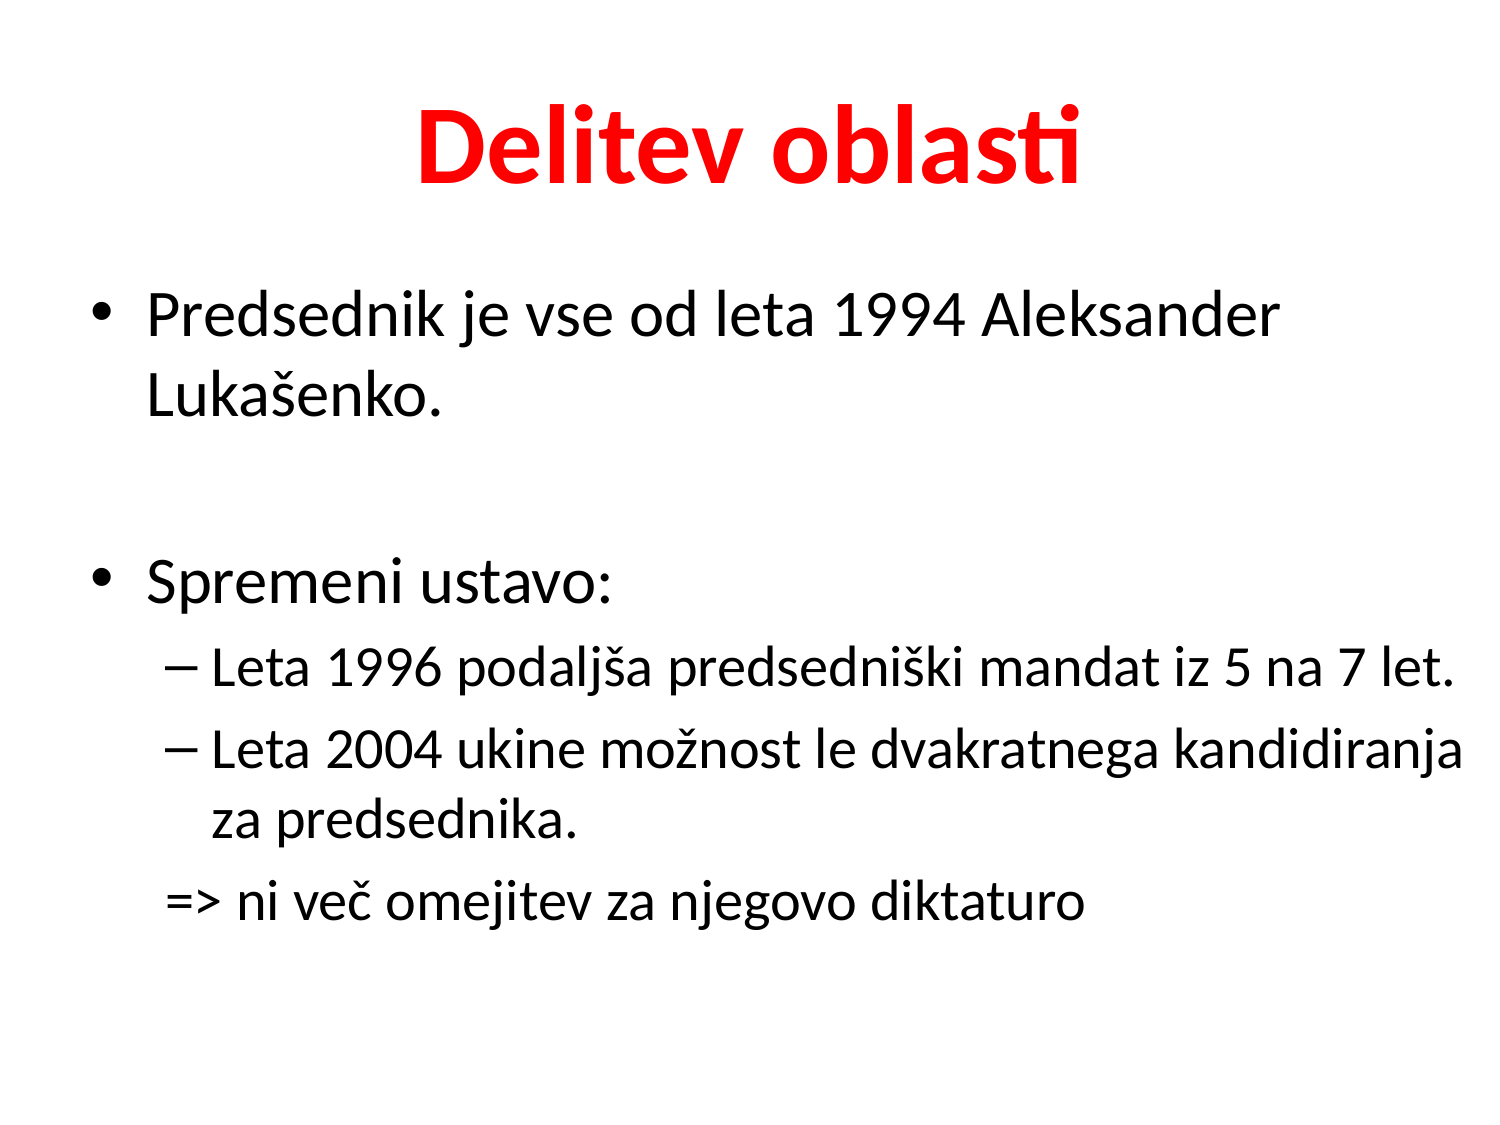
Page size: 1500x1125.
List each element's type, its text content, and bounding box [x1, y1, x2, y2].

list Predsednik je vse od leta 1994 Aleksander Lukašenko. Spremeni ustavo: Leta 1996 podaljša predsedniški mandat iz 5 na 7 let. Leta 2004 ukine možnost le dvakratnega kandidiranja za predsednika. => ni več omejitev za njegovo diktaturo [75, 262, 1500, 1005]
title Delitev oblasti [75, 45, 1425, 233]
